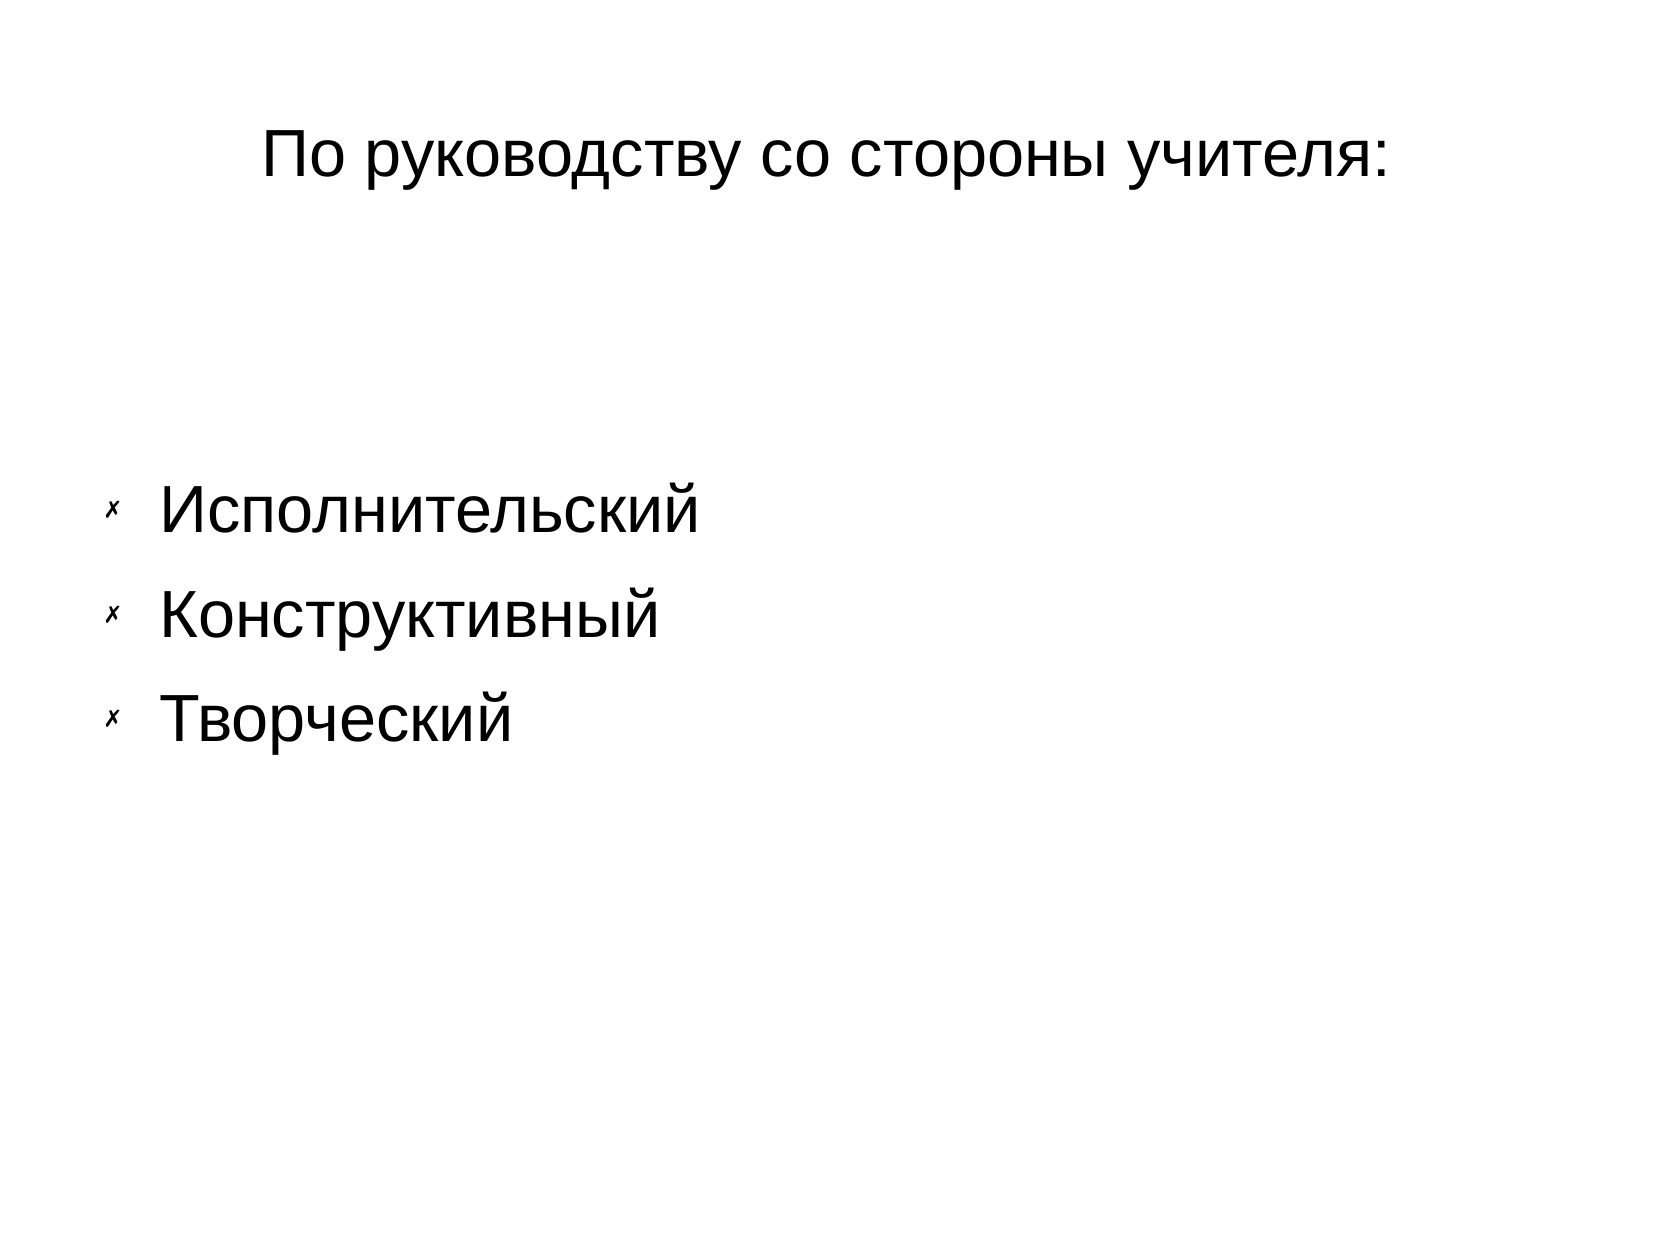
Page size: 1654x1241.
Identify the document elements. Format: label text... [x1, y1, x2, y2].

list Исполнительский Конструктивный Творческий [88, 472, 1577, 773]
title По руководству со стороны учителя: [82, 56, 1571, 250]
